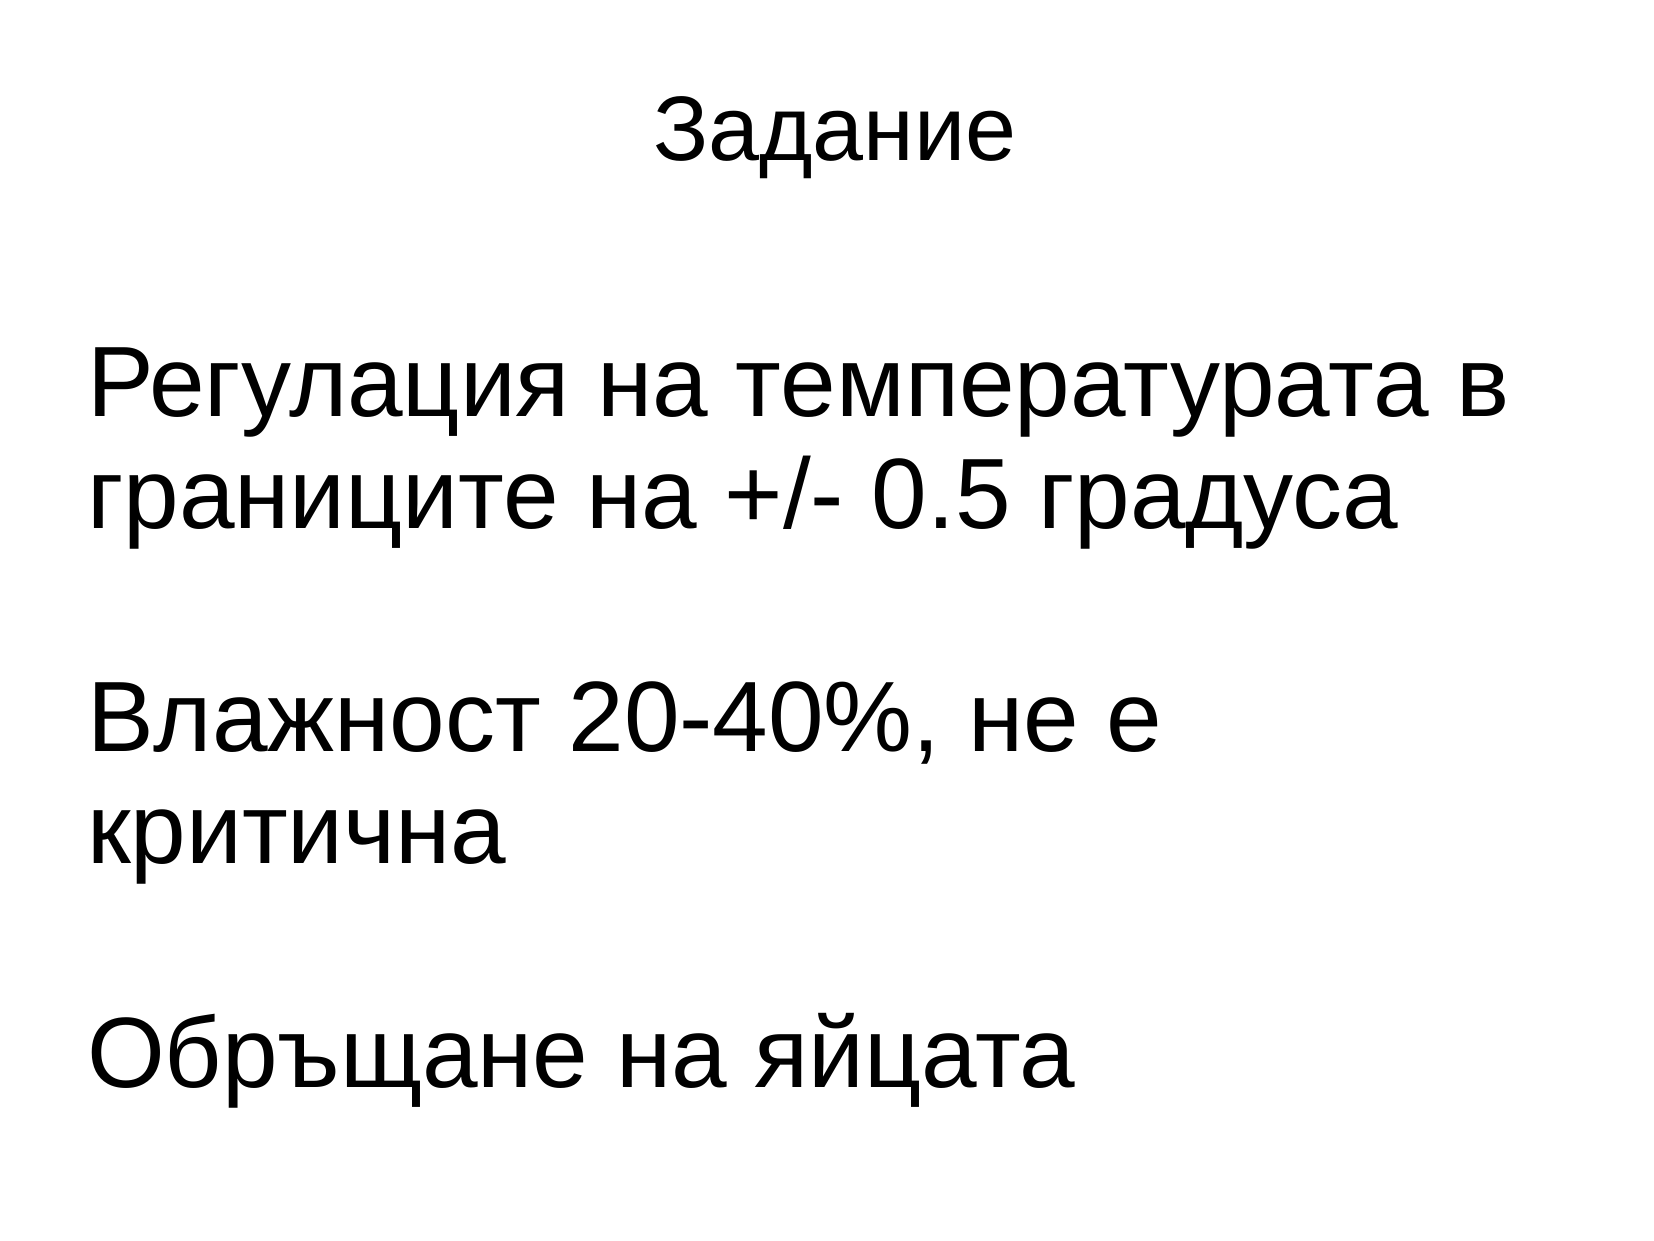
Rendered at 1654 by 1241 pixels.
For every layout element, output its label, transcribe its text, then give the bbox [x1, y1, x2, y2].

subtitle Регулация на температурата в границите на +/- 0.5 градуса Влажност 20-40%, не е критична Обръщане на яйцата [87, 326, 1576, 1109]
title Задание [91, 24, 1579, 233]
